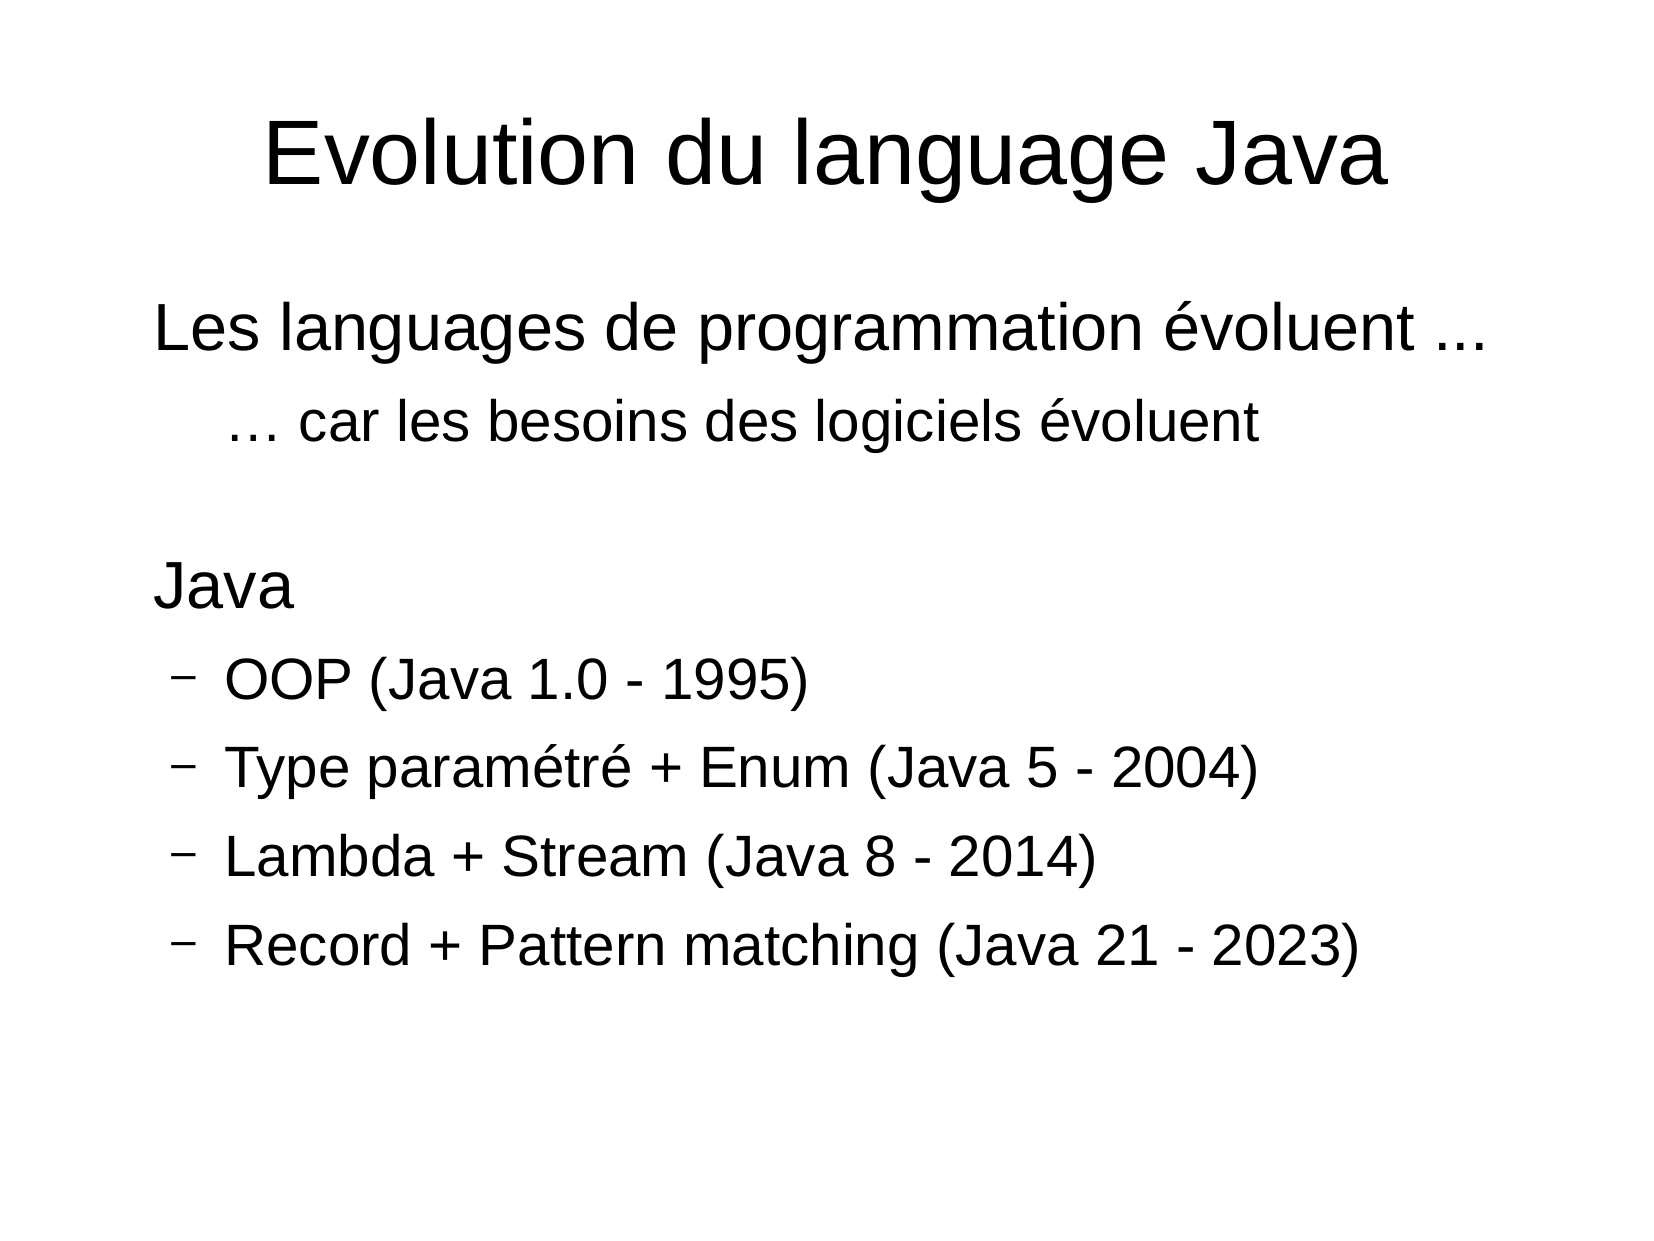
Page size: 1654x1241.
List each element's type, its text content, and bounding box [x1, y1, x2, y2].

title Evolution du language Java [82, 49, 1571, 257]
list Les languages de programmation évoluent ... … car les besoins des logiciels évoluent Java OOP (Java 1.0 - 1995) Type paramétré + Enum (Java 5 - 2004) Lambda + Stream (Java 8 - 2014) Record + Pattern matching (Java 21 - 2023) [82, 290, 1571, 1010]
